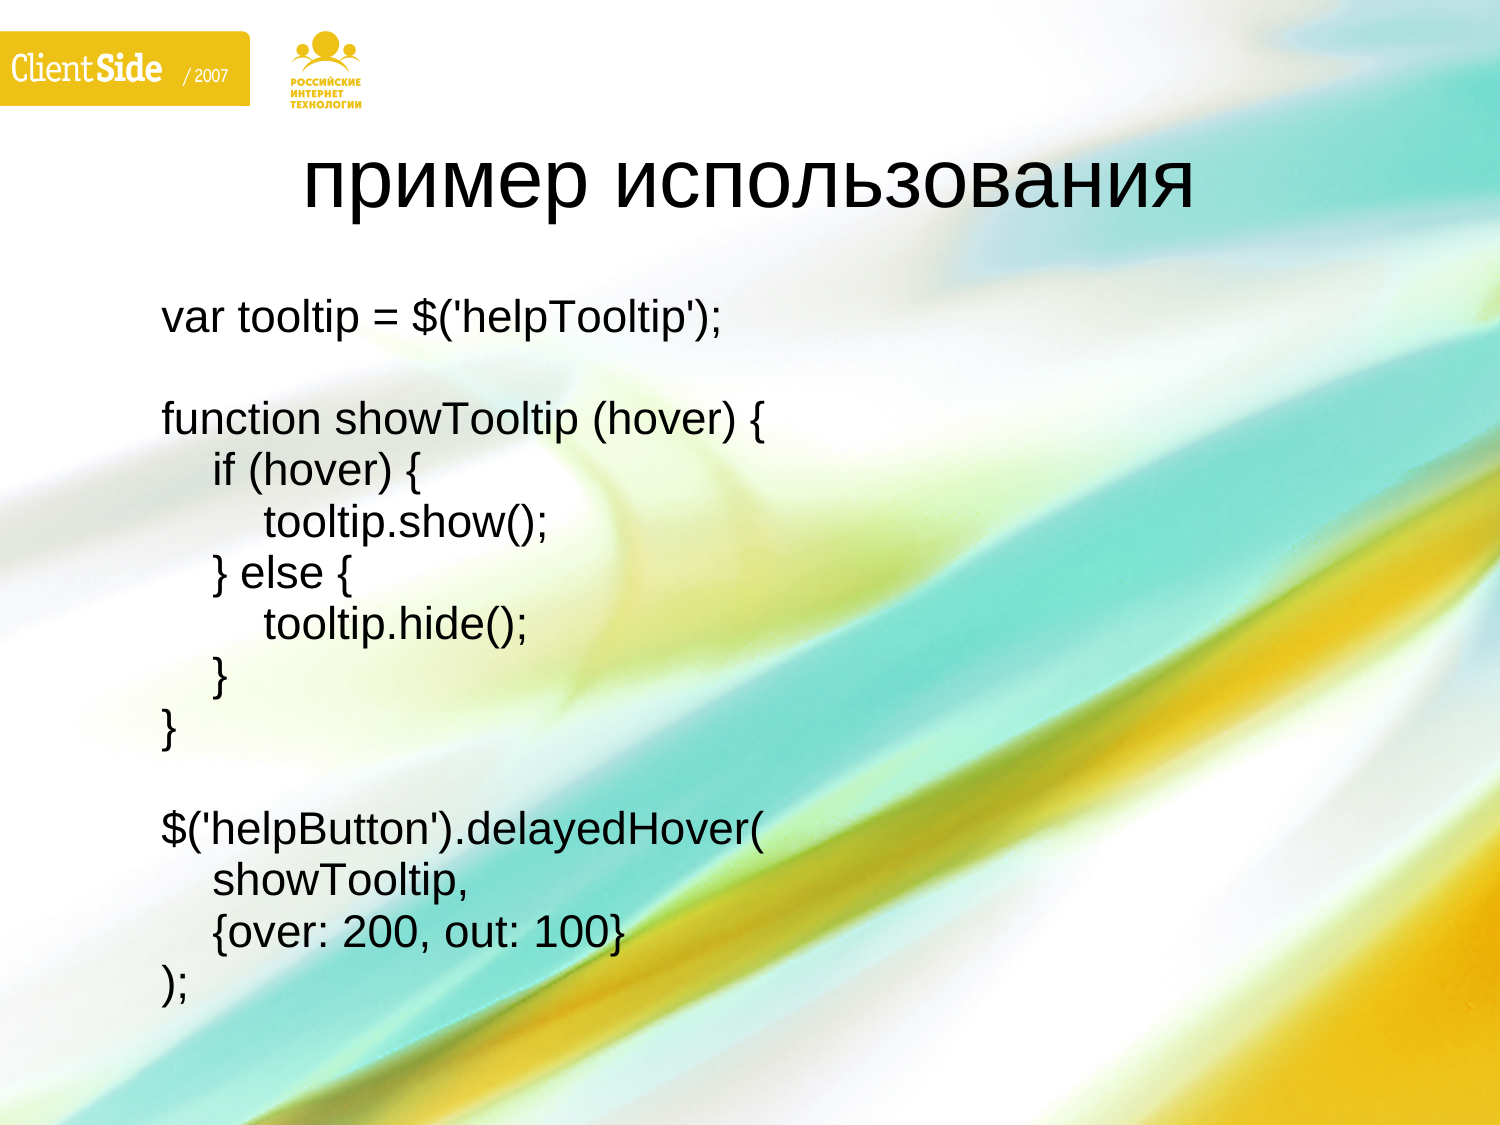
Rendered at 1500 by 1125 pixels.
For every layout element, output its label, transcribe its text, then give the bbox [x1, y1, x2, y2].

picture [0, 0, 1500, 1125]
text_box var tooltip = $('helpTooltip'); function showTooltip (hover) { if (hover) { tooltip.show(); } else { tooltip.hide(); } } $('helpButton').delayedHover( showTooltip, {over: 200, out: 100} ); [146, 283, 827, 1093]
title пример использования [75, 124, 1426, 234]
